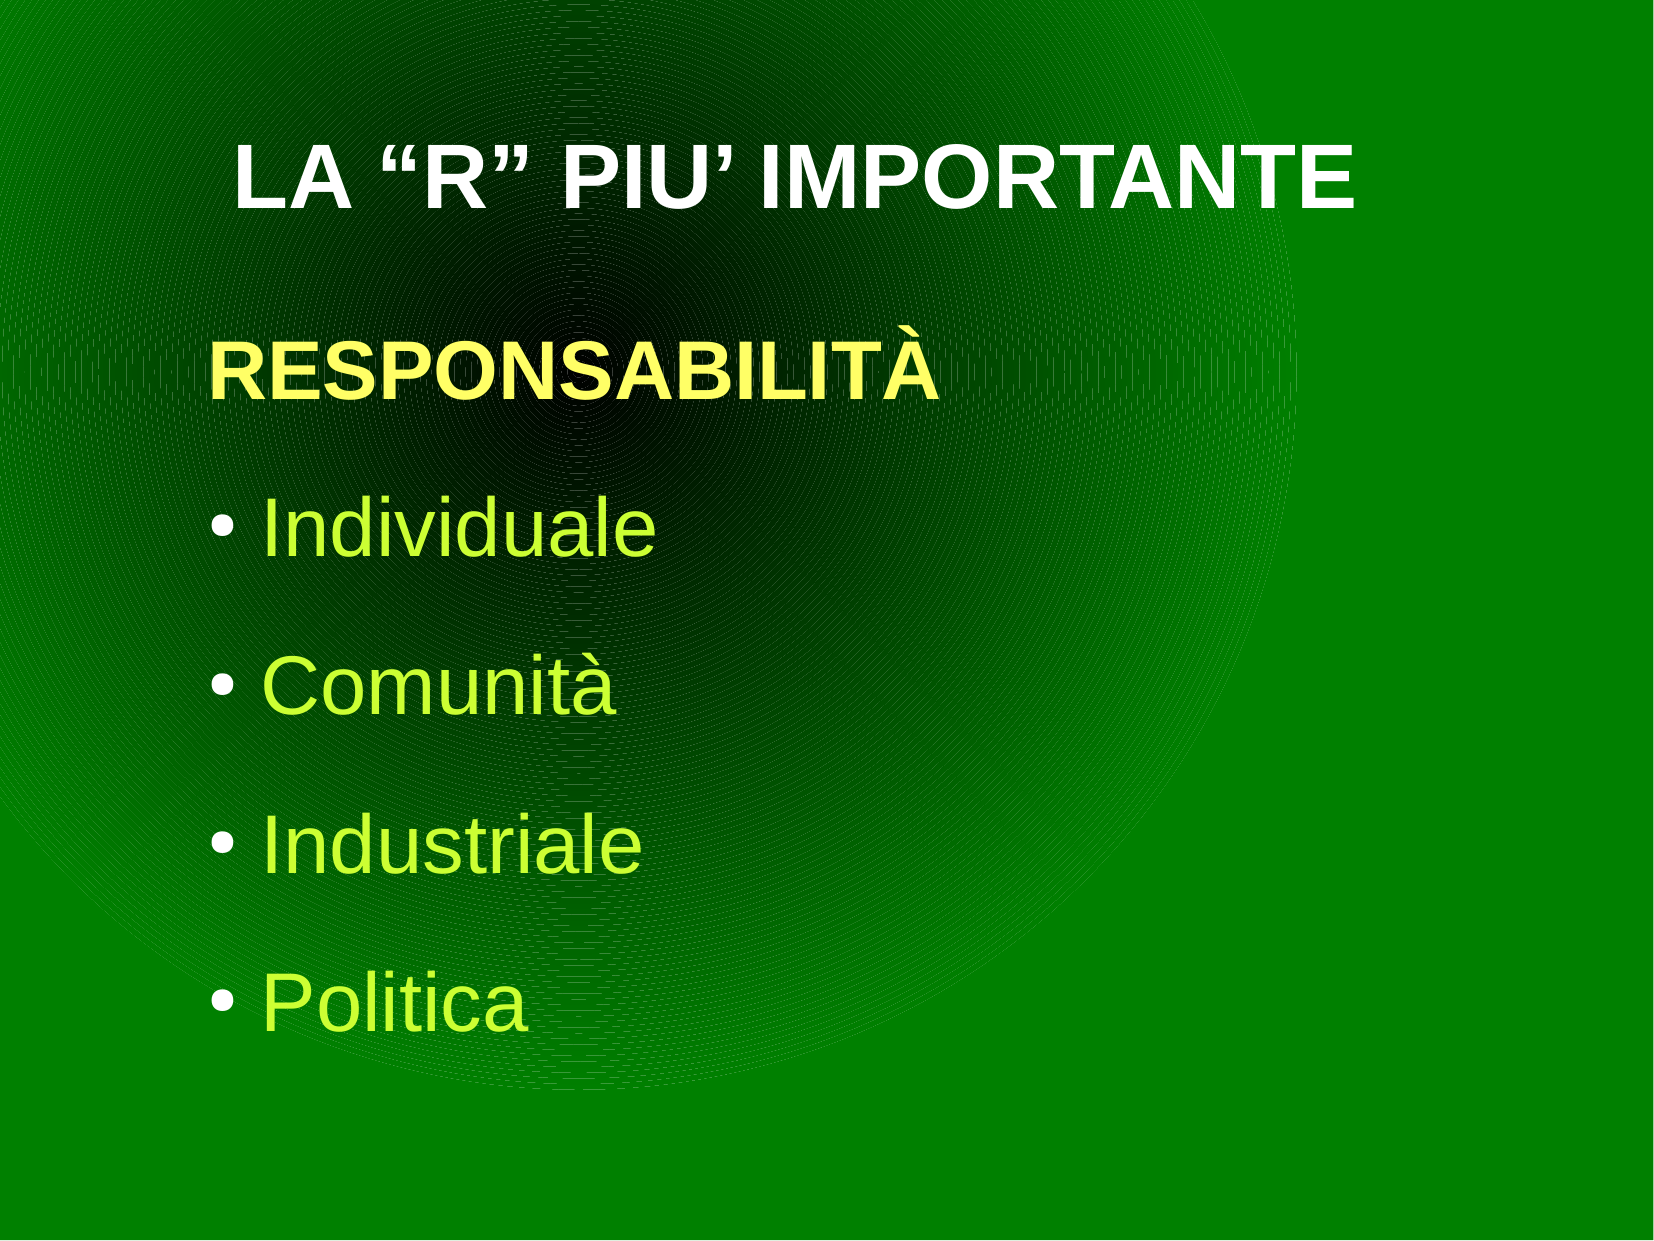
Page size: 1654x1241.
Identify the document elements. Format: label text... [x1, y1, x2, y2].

list RESPONSABILITÀ Individuale Comunità Industriale Politica [174, 324, 1413, 1067]
title LA “R” PIU’ IMPORTANTE [177, 59, 1415, 294]
